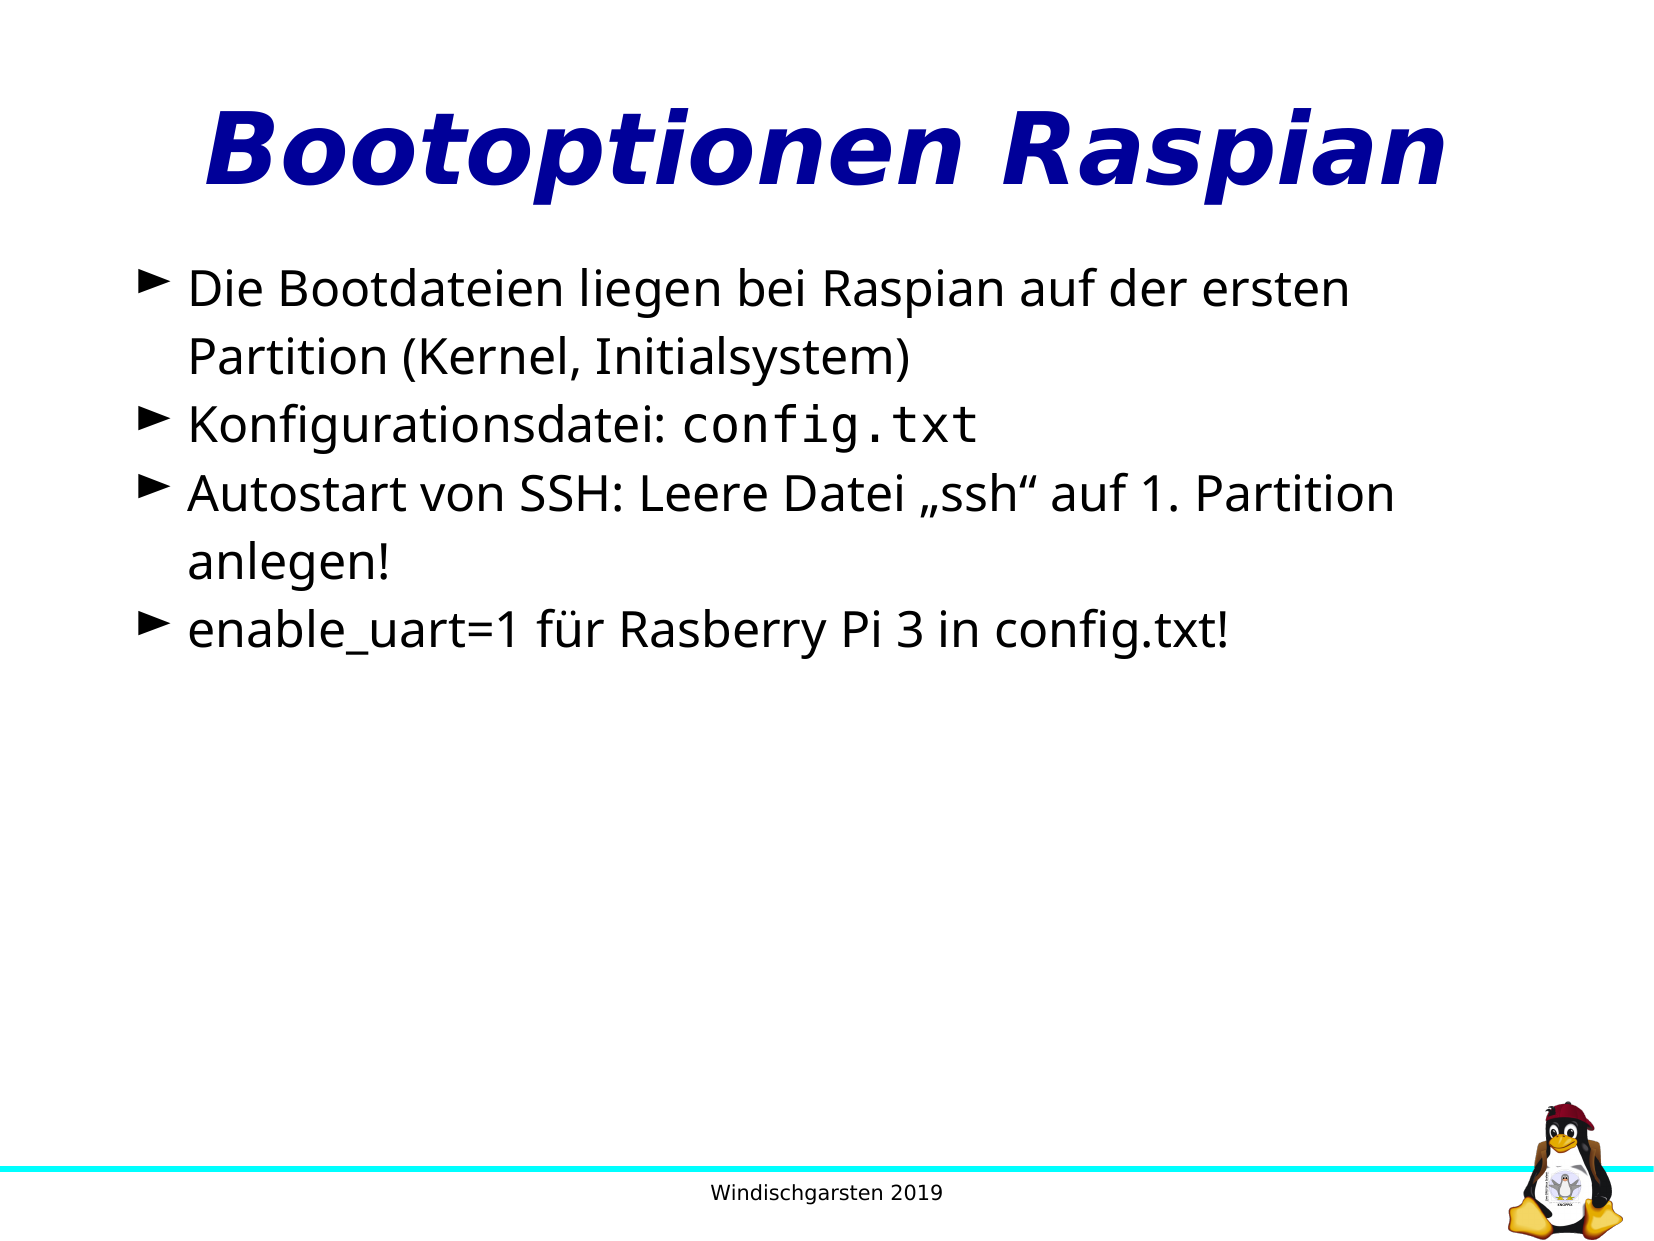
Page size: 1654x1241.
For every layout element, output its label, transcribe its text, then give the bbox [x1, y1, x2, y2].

picture [1505, 1100, 1625, 1241]
title Bootoptionen Raspian [121, 46, 1534, 252]
list Die Bootdateien liegen bei Raspian auf der ersten Partition (Kernel, Initialsystem) Konfigurationsdatei: config.txt Autostart von SSH: Leere Datei „ssh“ auf 1. Partition anlegen! enable_uart=1 für Rasberry Pi 3 in config.txt! [116, 252, 1556, 1063]
